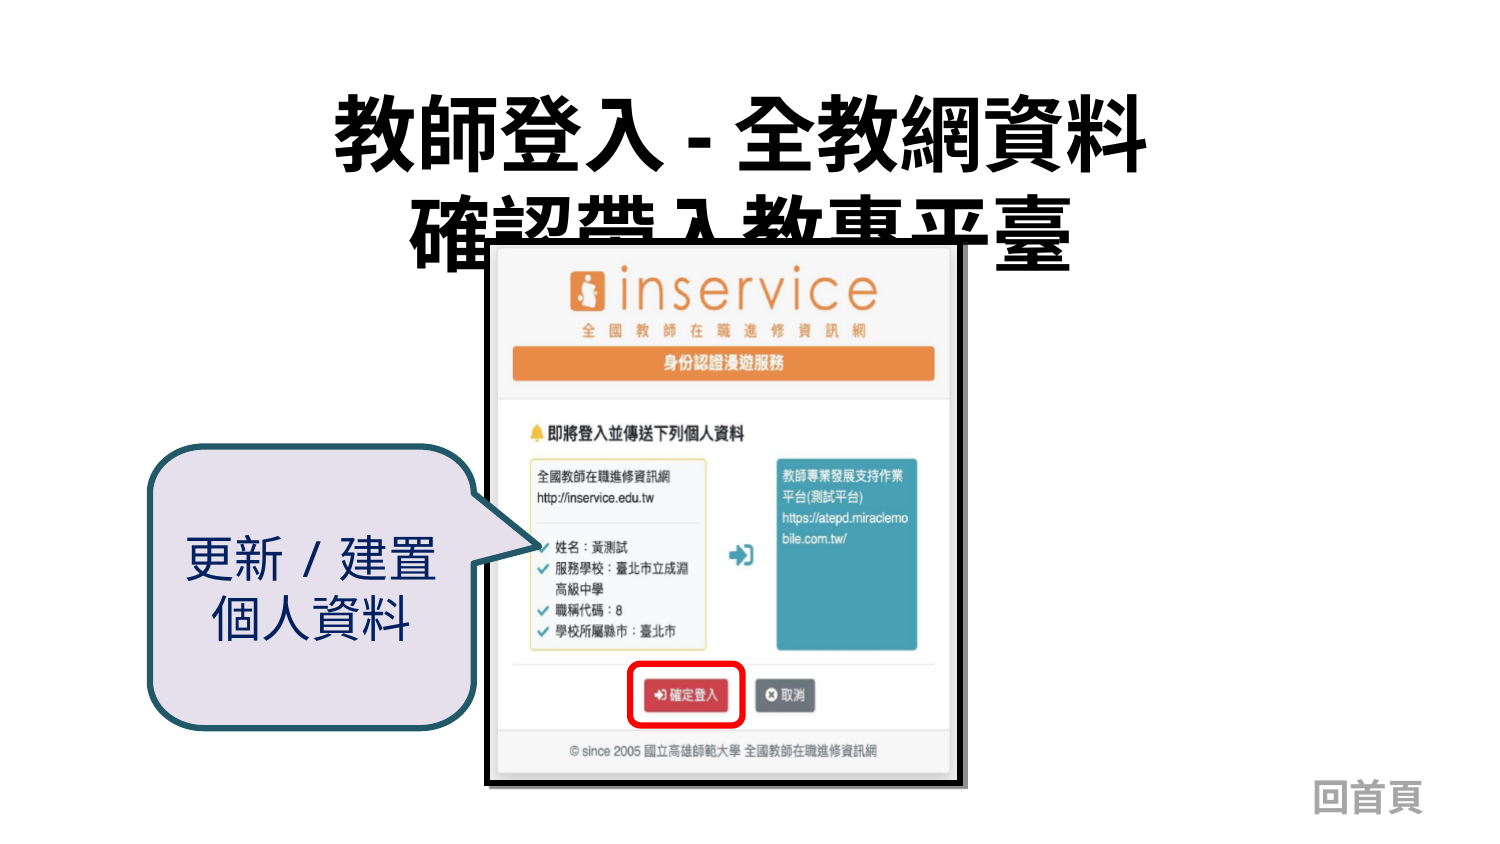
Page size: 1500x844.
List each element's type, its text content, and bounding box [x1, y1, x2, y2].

text_box 更新/建置個人資料 [149, 446, 540, 729]
title 教師登入-全教網資料 確認帶入教專平臺 [83, 75, 1400, 167]
picture [490, 244, 957, 781]
